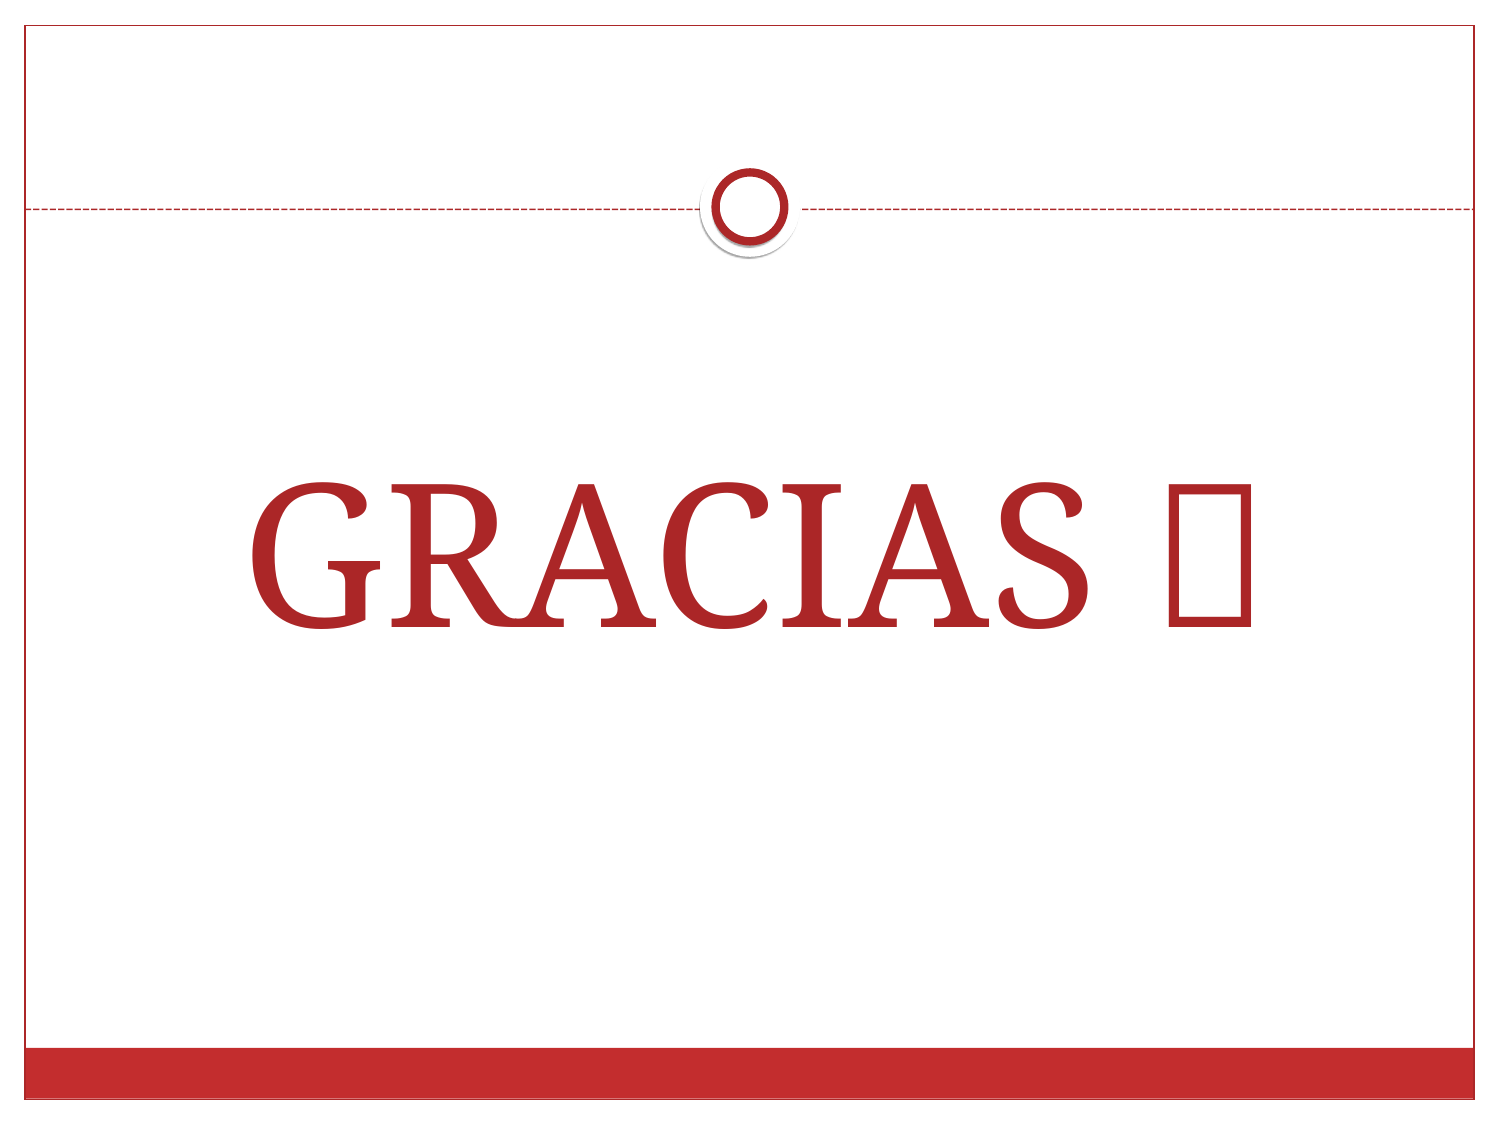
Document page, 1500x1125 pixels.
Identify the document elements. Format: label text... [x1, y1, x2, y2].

title GRACIAS  [35, 410, 1477, 676]
